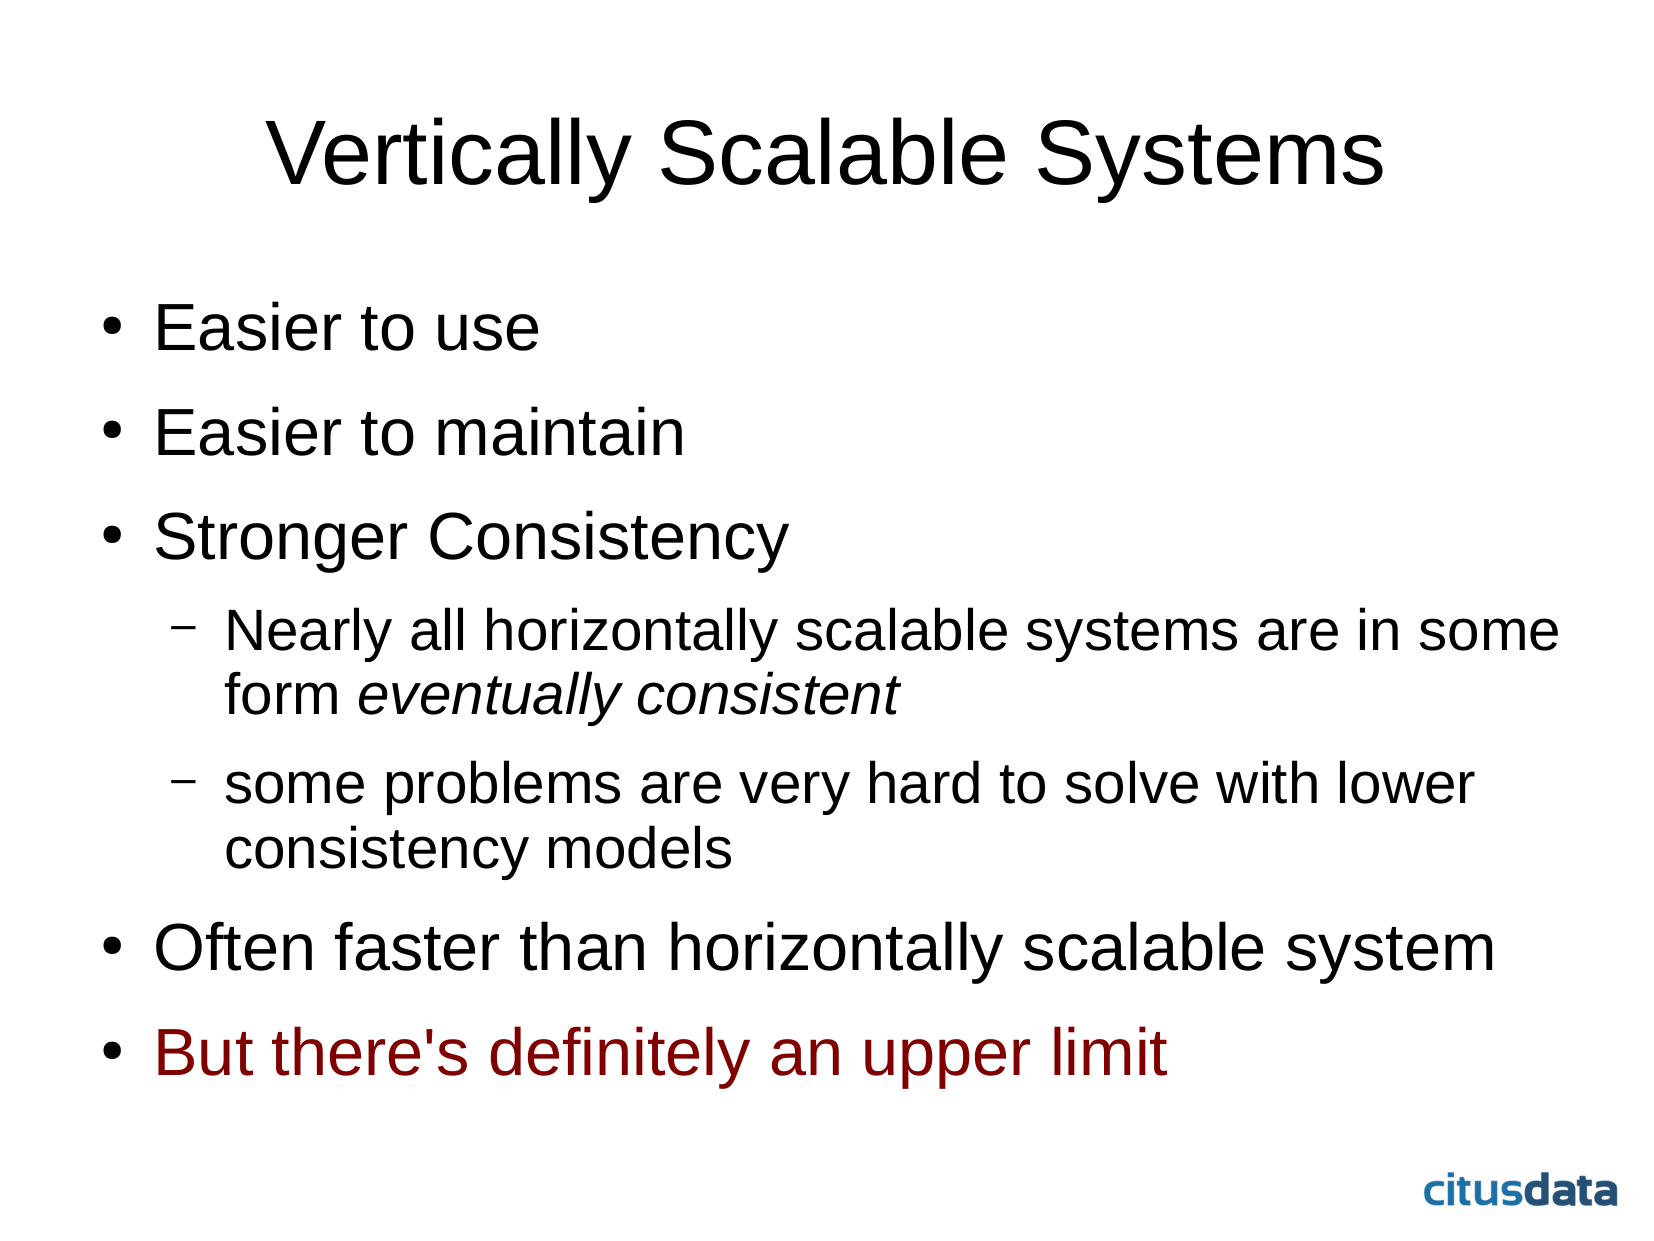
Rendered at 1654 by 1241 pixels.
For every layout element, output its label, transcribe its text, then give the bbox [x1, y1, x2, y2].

picture [1420, 1167, 1622, 1209]
list Easier to use Easier to maintain Stronger Consistency Nearly all horizontally scalable systems are in some form eventually consistent some problems are very hard to solve with lower consistency models Often faster than horizontally scalable system But there's definitely an upper limit [82, 290, 1571, 1096]
title Vertically Scalable Systems [82, 49, 1571, 257]
